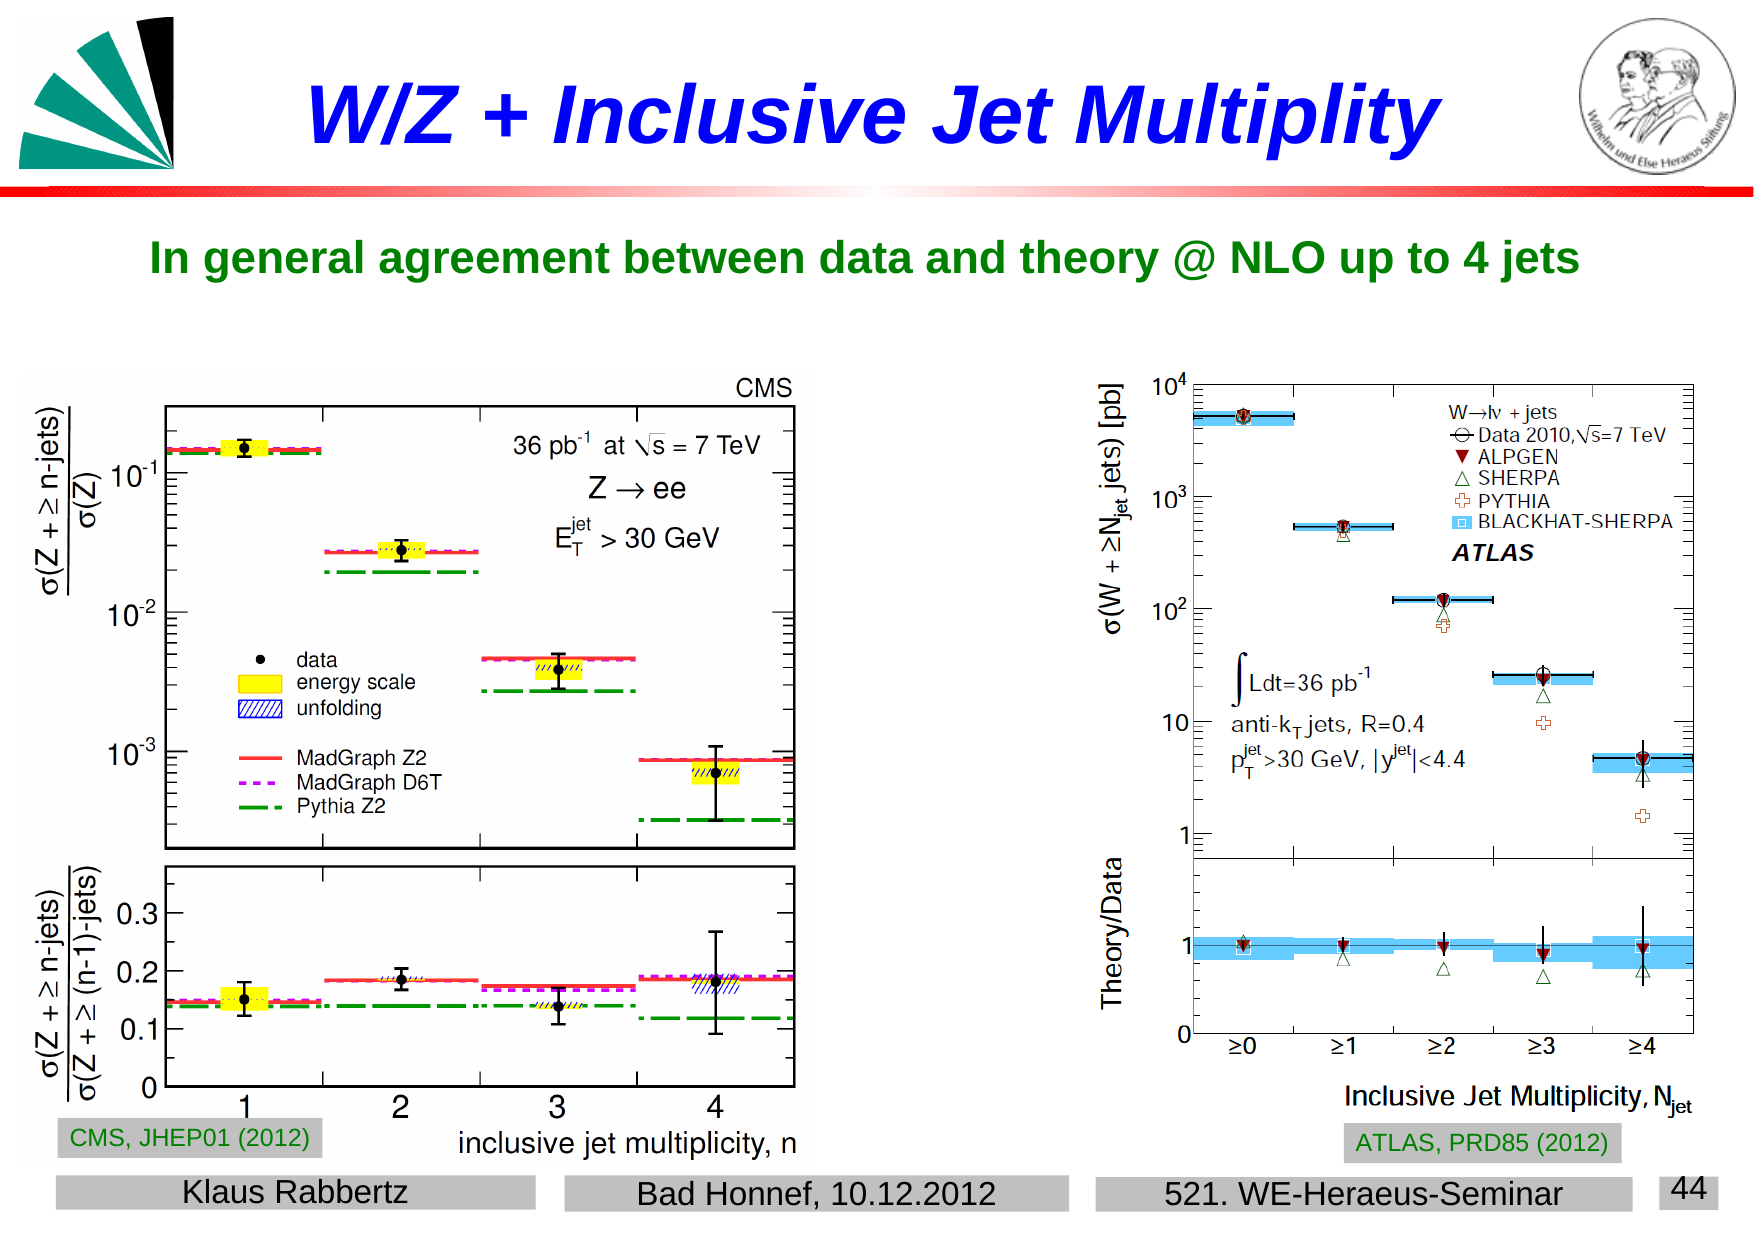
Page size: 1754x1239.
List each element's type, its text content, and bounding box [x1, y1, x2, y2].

text_box CMS, JHEP01 (2012) [57, 1117, 323, 1158]
title W/Z + Inclusive Jet Multiplity [220, 16, 1525, 213]
text_box In general agreement between data and theory @ NLO up to 4 jets [137, 225, 1616, 289]
picture [1579, 18, 1736, 175]
text_box ATLAS, PRD85 (2012) [1343, 1123, 1622, 1164]
picture [19, 17, 174, 171]
picture [1084, 368, 1702, 1125]
picture [20, 373, 816, 1165]
